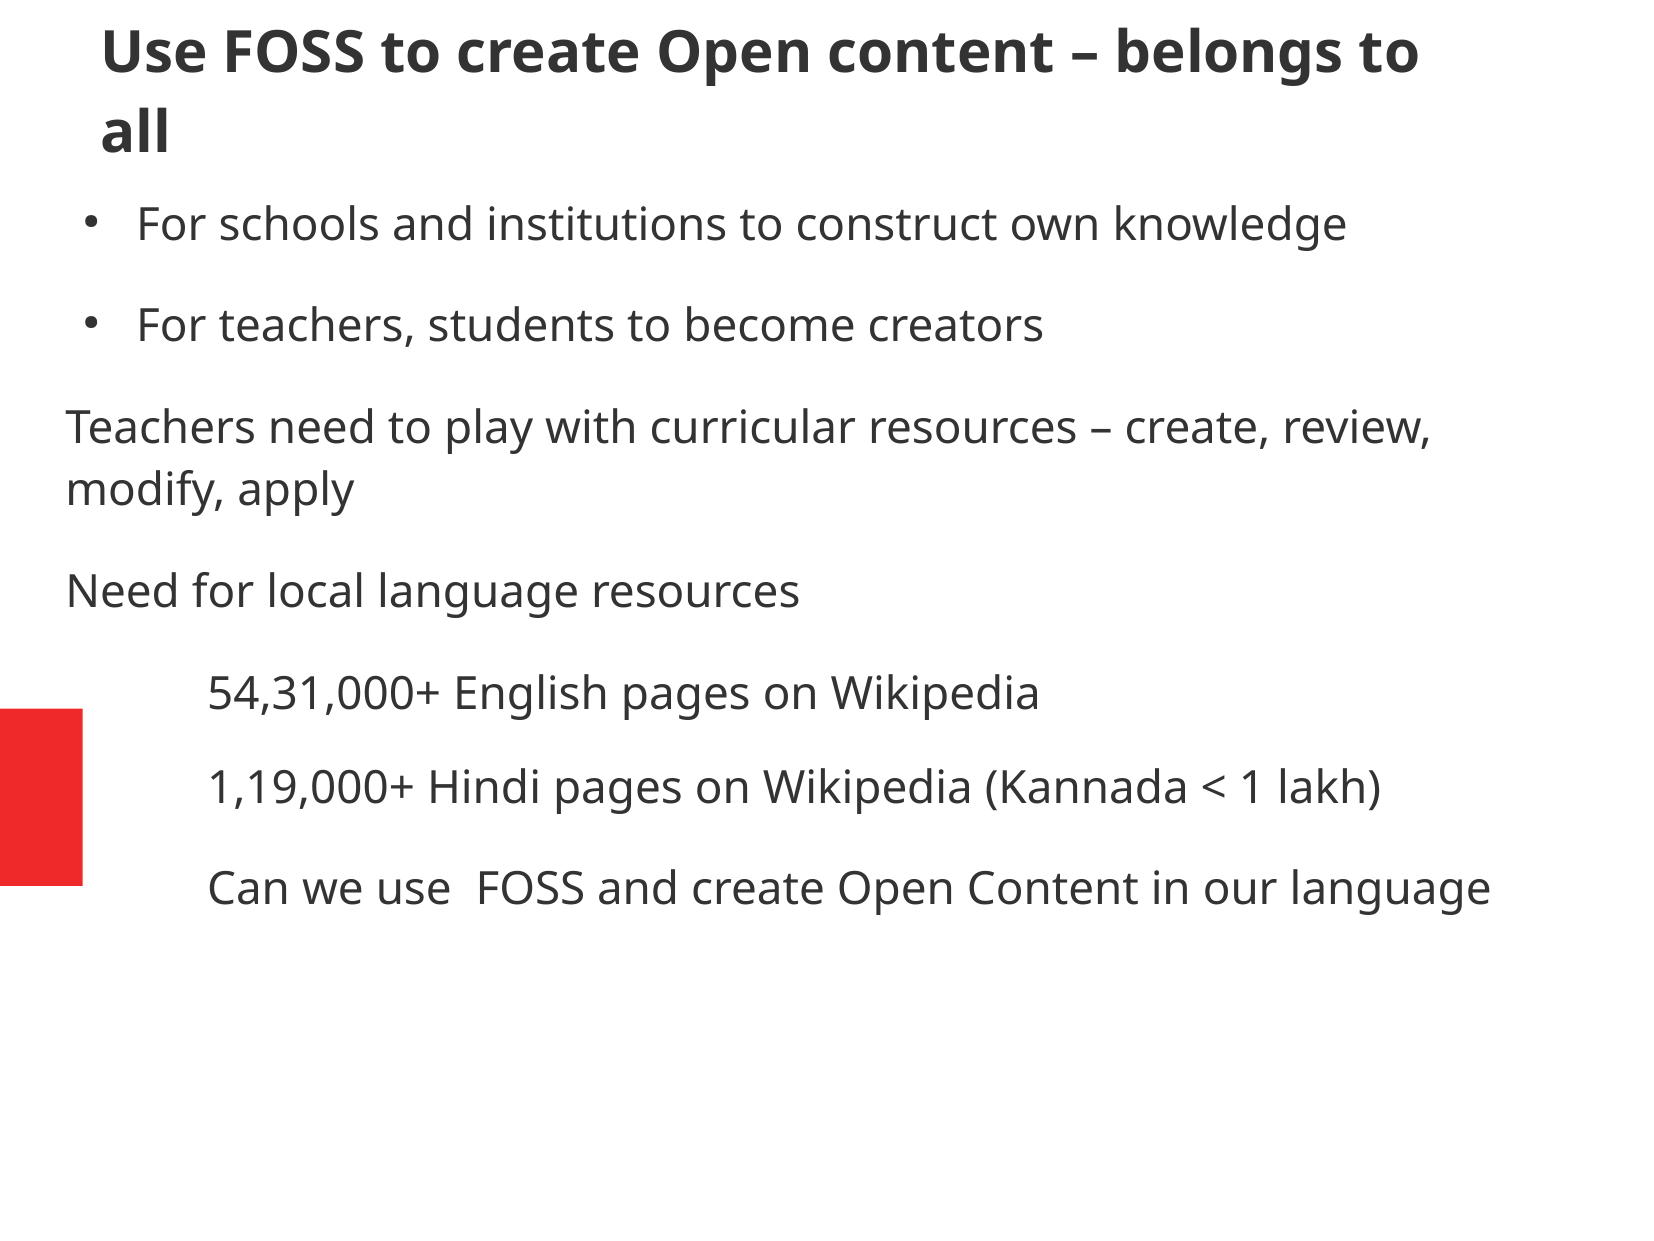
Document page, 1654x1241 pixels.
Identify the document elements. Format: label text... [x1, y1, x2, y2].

title Use FOSS to create Open content – belongs to all [100, 11, 1506, 169]
list For schools and institutions to construct own knowledge For teachers, students to become creators Teachers need to play with curricular resources – create, review, modify, apply Need for local language resources 54,31,000+ English pages on Wikipedia 1,19,000+ Hindi pages on Wikipedia (Kannada < 1 lakh) Can we use FOSS and create Open Content in our language [65, 190, 1538, 1196]
